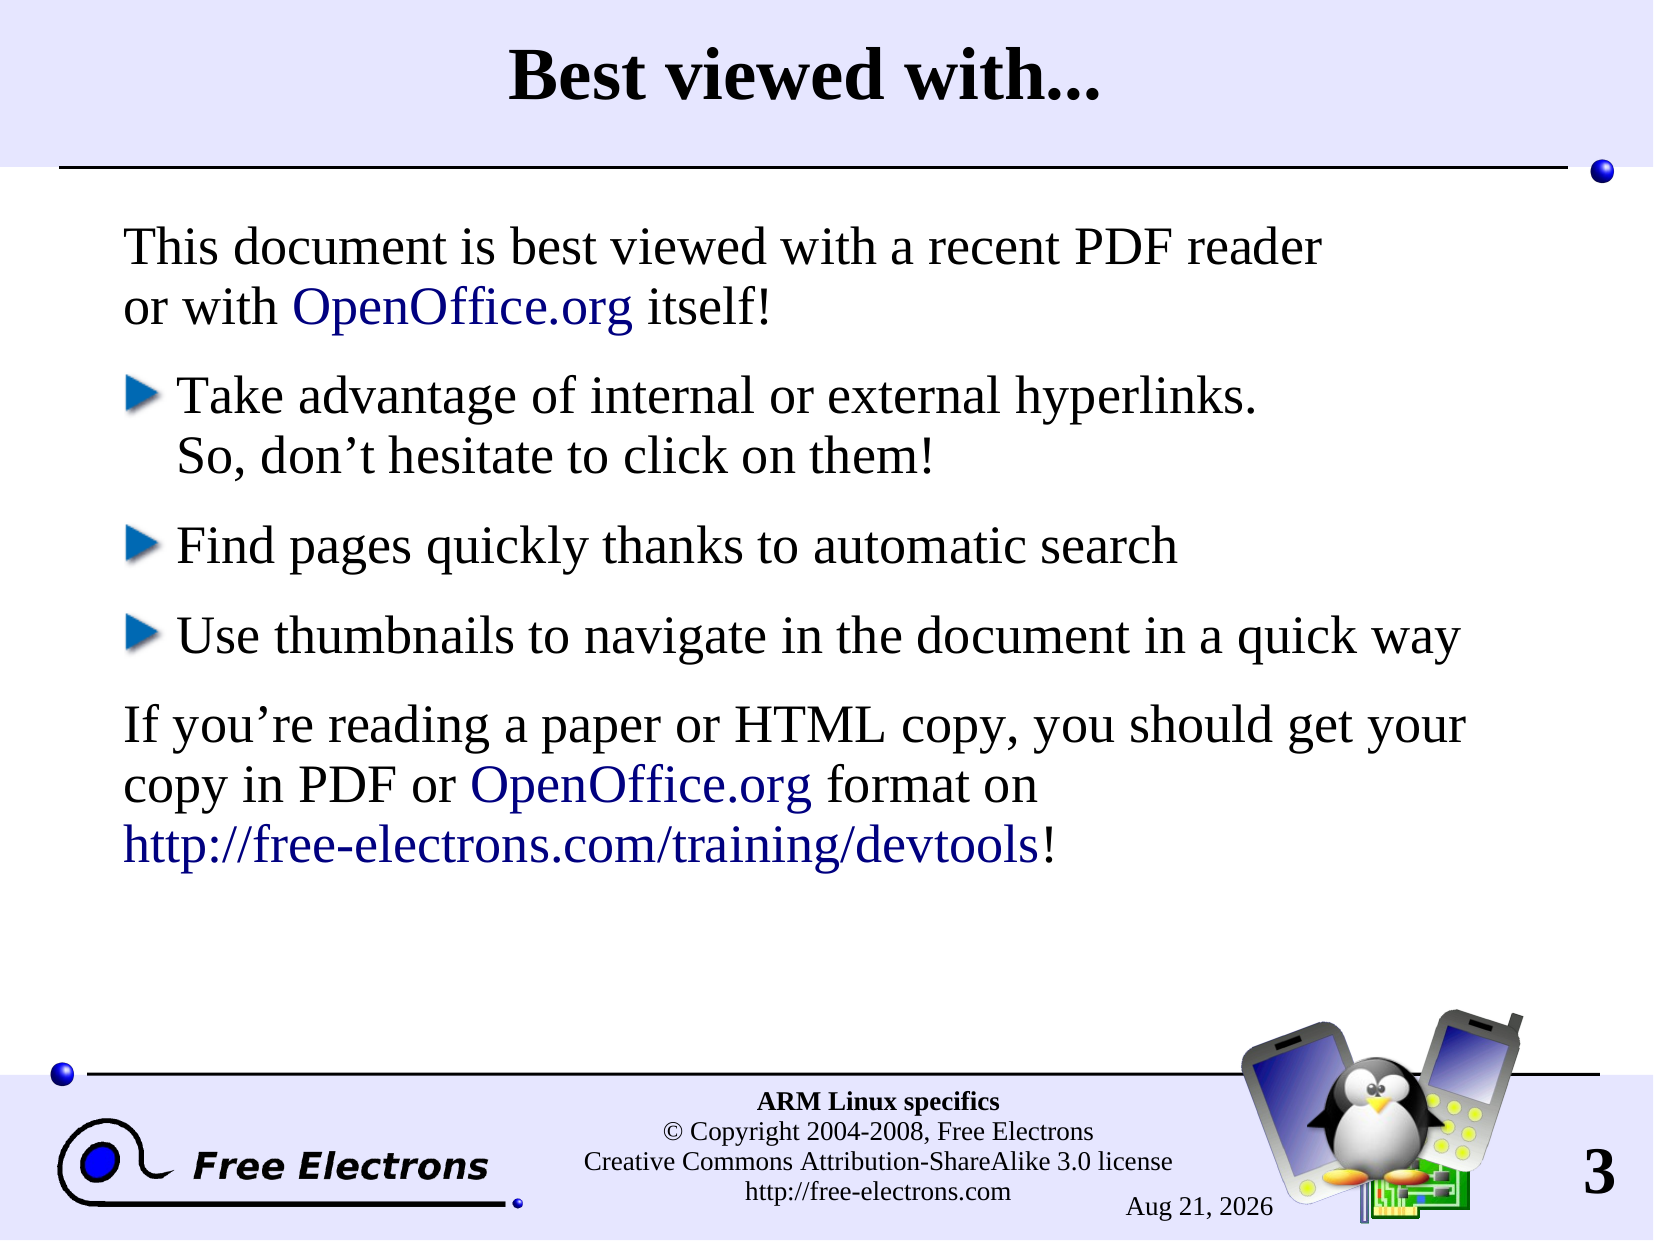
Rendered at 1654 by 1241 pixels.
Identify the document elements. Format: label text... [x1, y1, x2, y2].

picture [50, 1107, 527, 1216]
title Best viewed with... [60, 25, 1551, 124]
list This document is best viewed with a recent PDF reader or with OpenOffice.org itself! Take advantage of internal or external hyperlinks. So, don’t hesitate to click on them! Find pages quickly thanks to automatic search Use thumbnails to navigate in the document in a quick way If you’re reading a paper or HTML copy, you should get your copy in PDF or OpenOffice.org format on http://free-electrons.com/training/devtools! [105, 216, 1518, 1066]
picture [1231, 1007, 1538, 1241]
